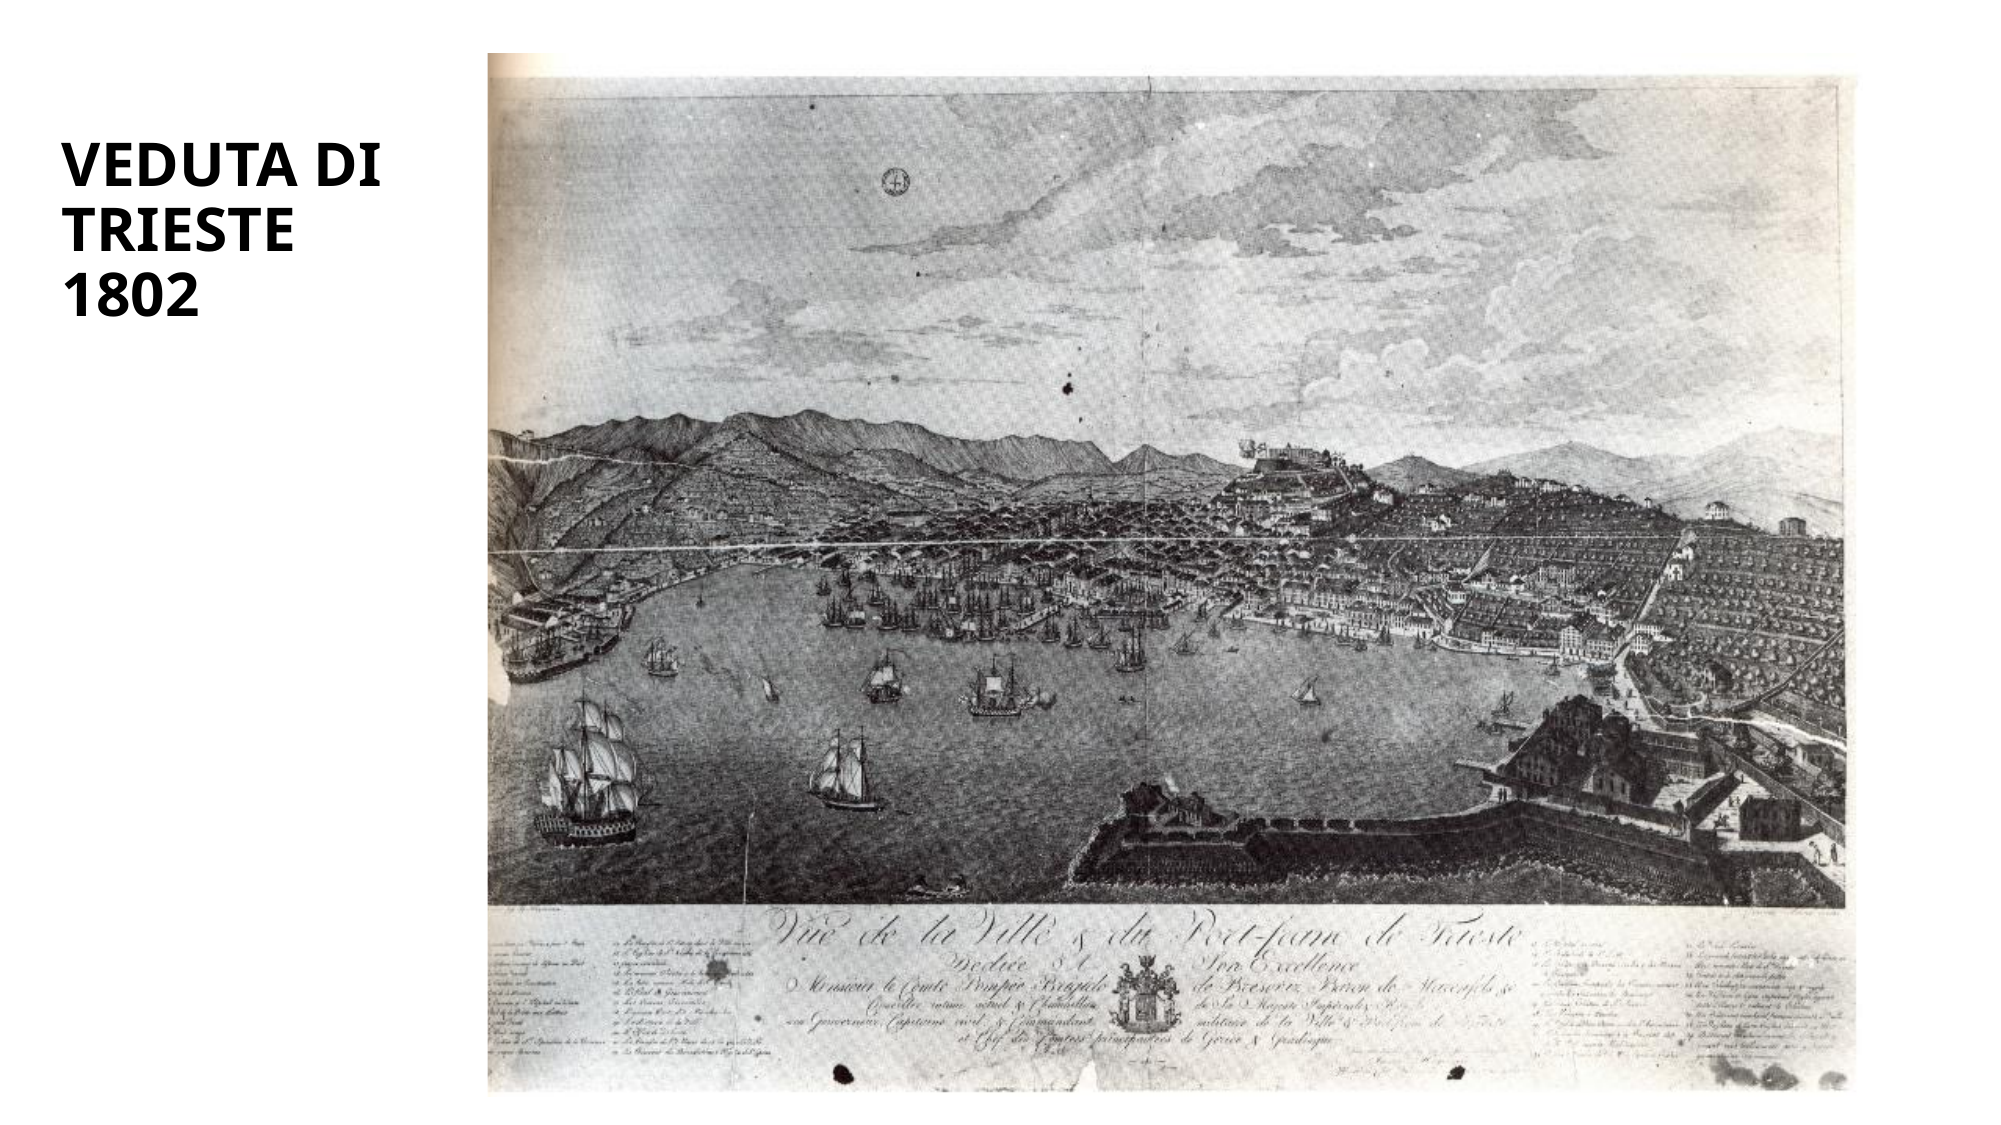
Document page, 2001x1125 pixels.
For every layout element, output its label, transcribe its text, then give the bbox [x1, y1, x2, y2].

picture [487, 53, 1863, 1097]
title VEDUTA DI TRIESTE 1802 [46, 75, 446, 338]
